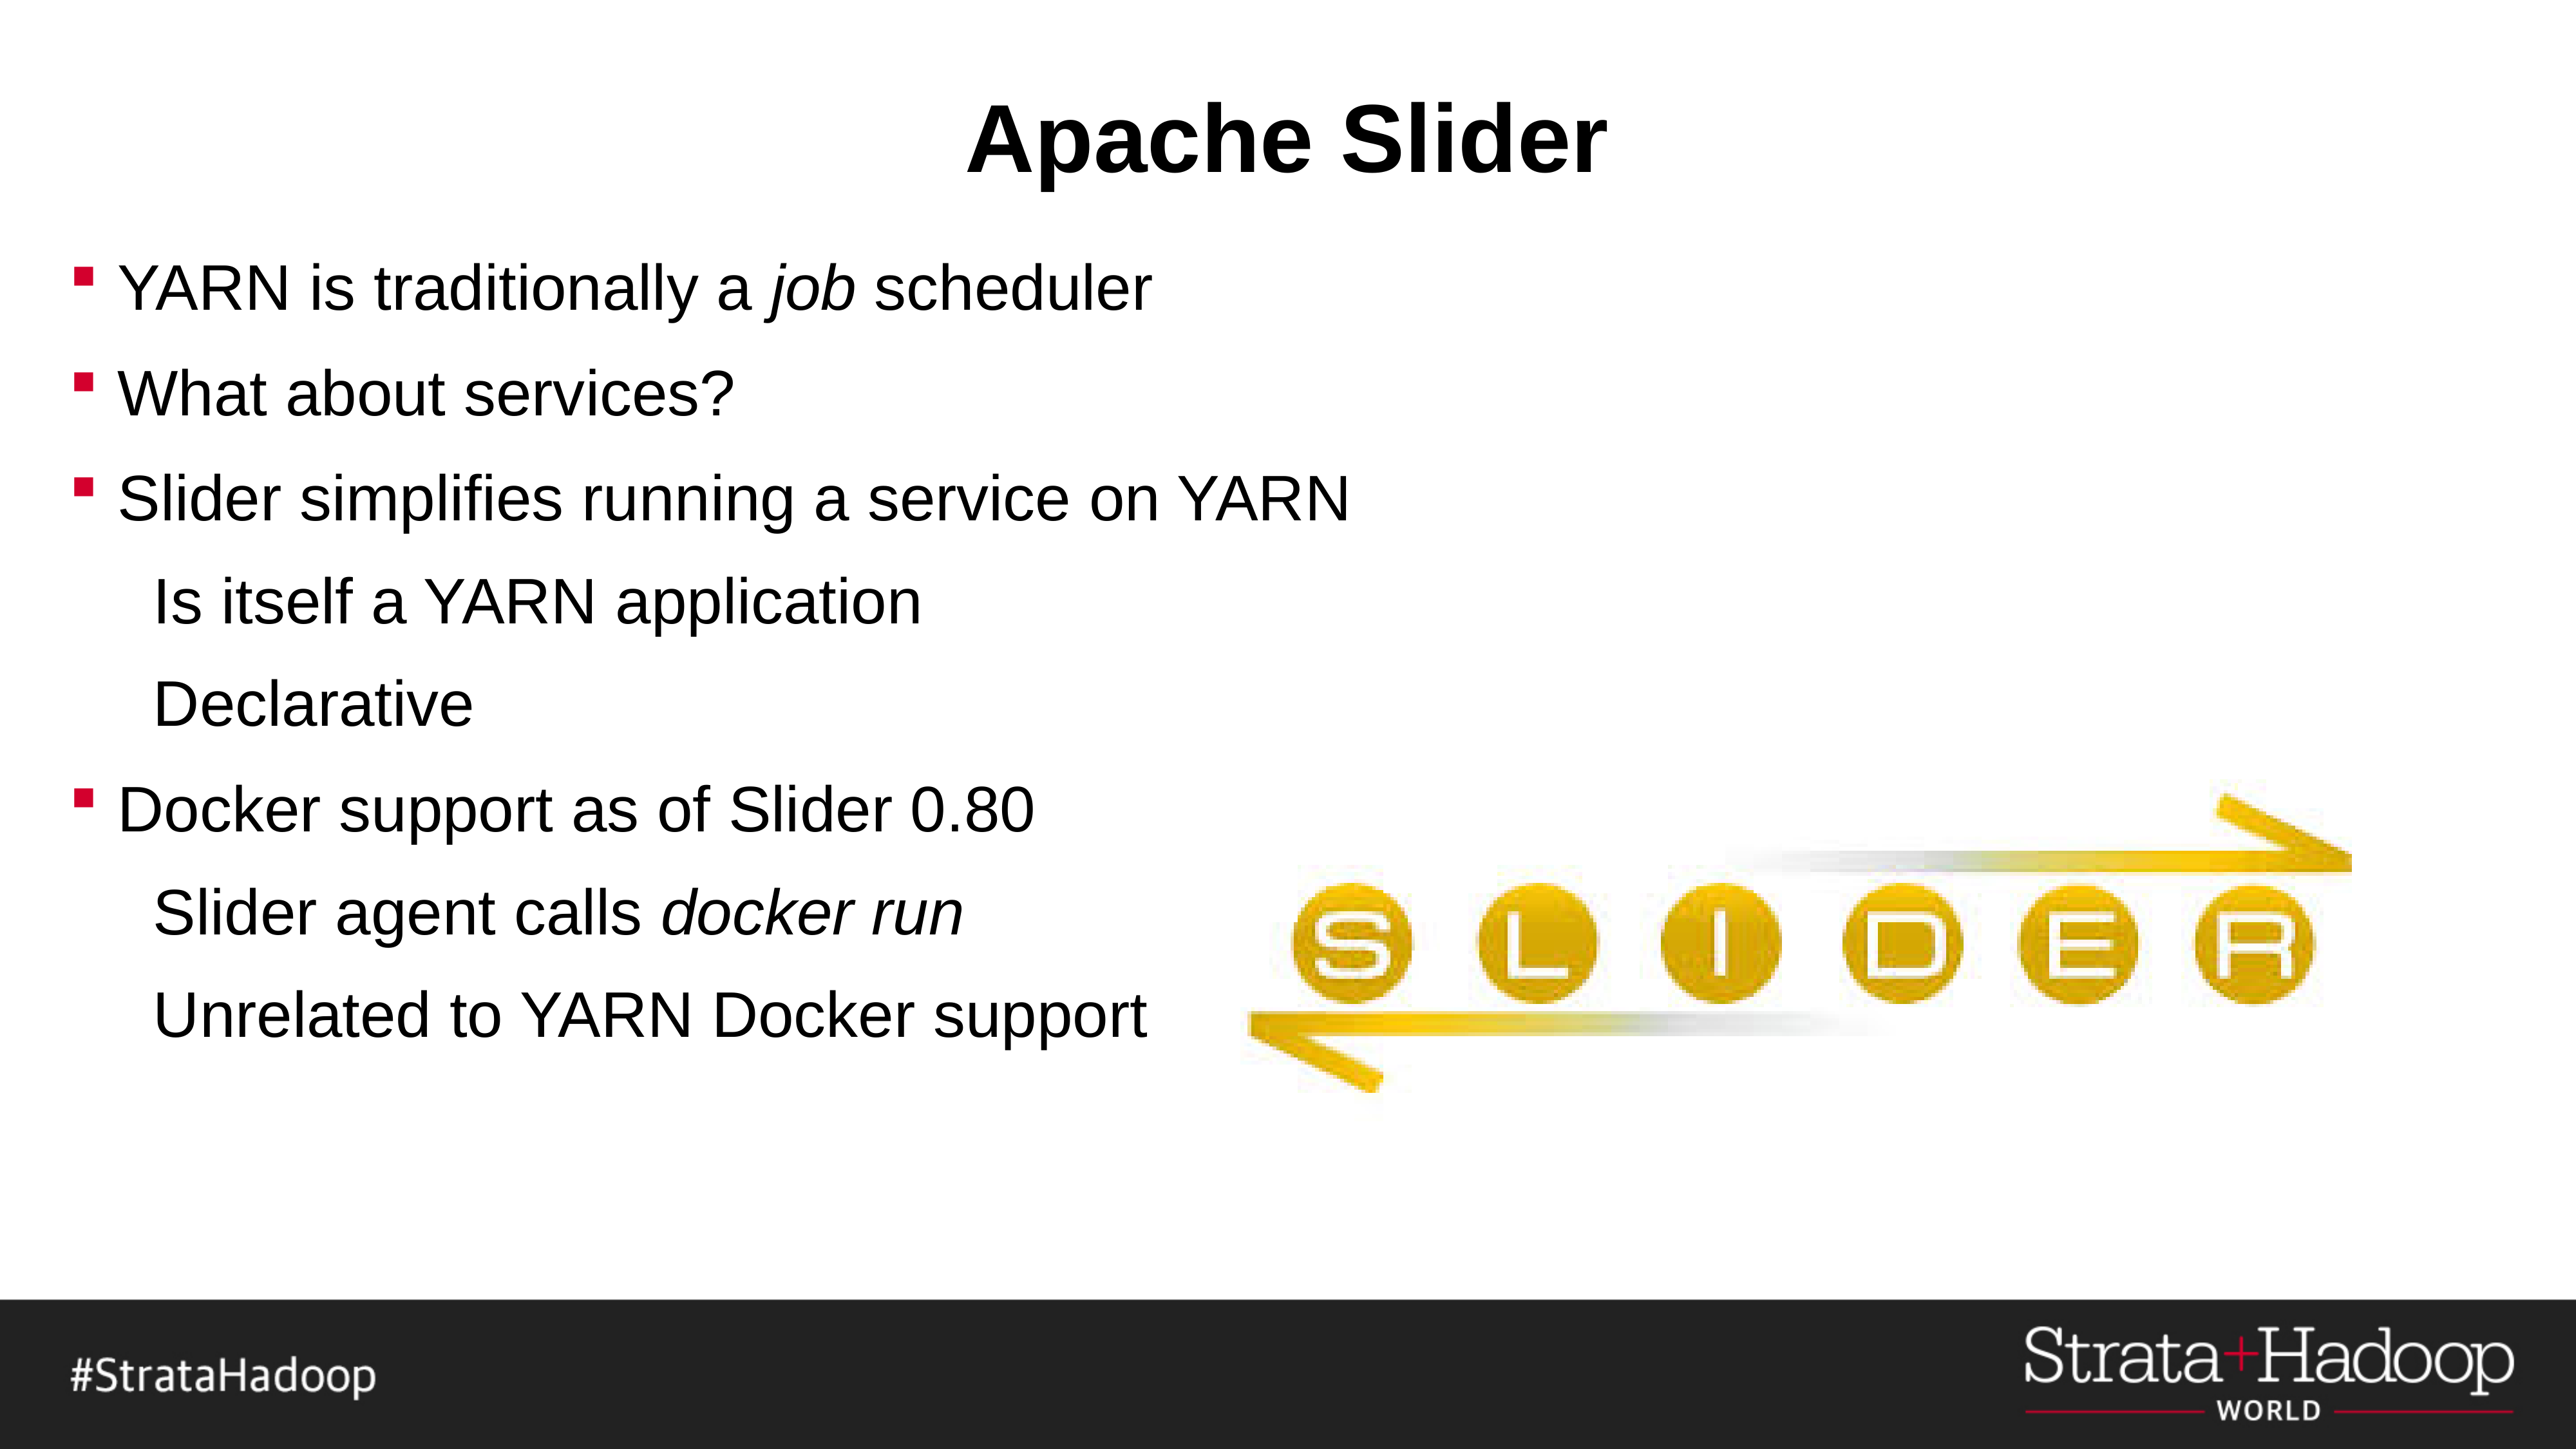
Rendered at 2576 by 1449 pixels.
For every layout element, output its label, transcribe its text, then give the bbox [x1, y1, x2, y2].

picture [1155, 694, 2448, 1189]
picture [0, 0, 2576, 1449]
list YARN is traditionally a job scheduler What about services? Slider simplifies running a service on YARN Is itself a YARN application Declarative Docker support as of Slider 0.80 Slider agent calls docker run Unrelated to YARN Docker support [65, 242, 2510, 1449]
title Apache Slider [65, 25, 2510, 242]
